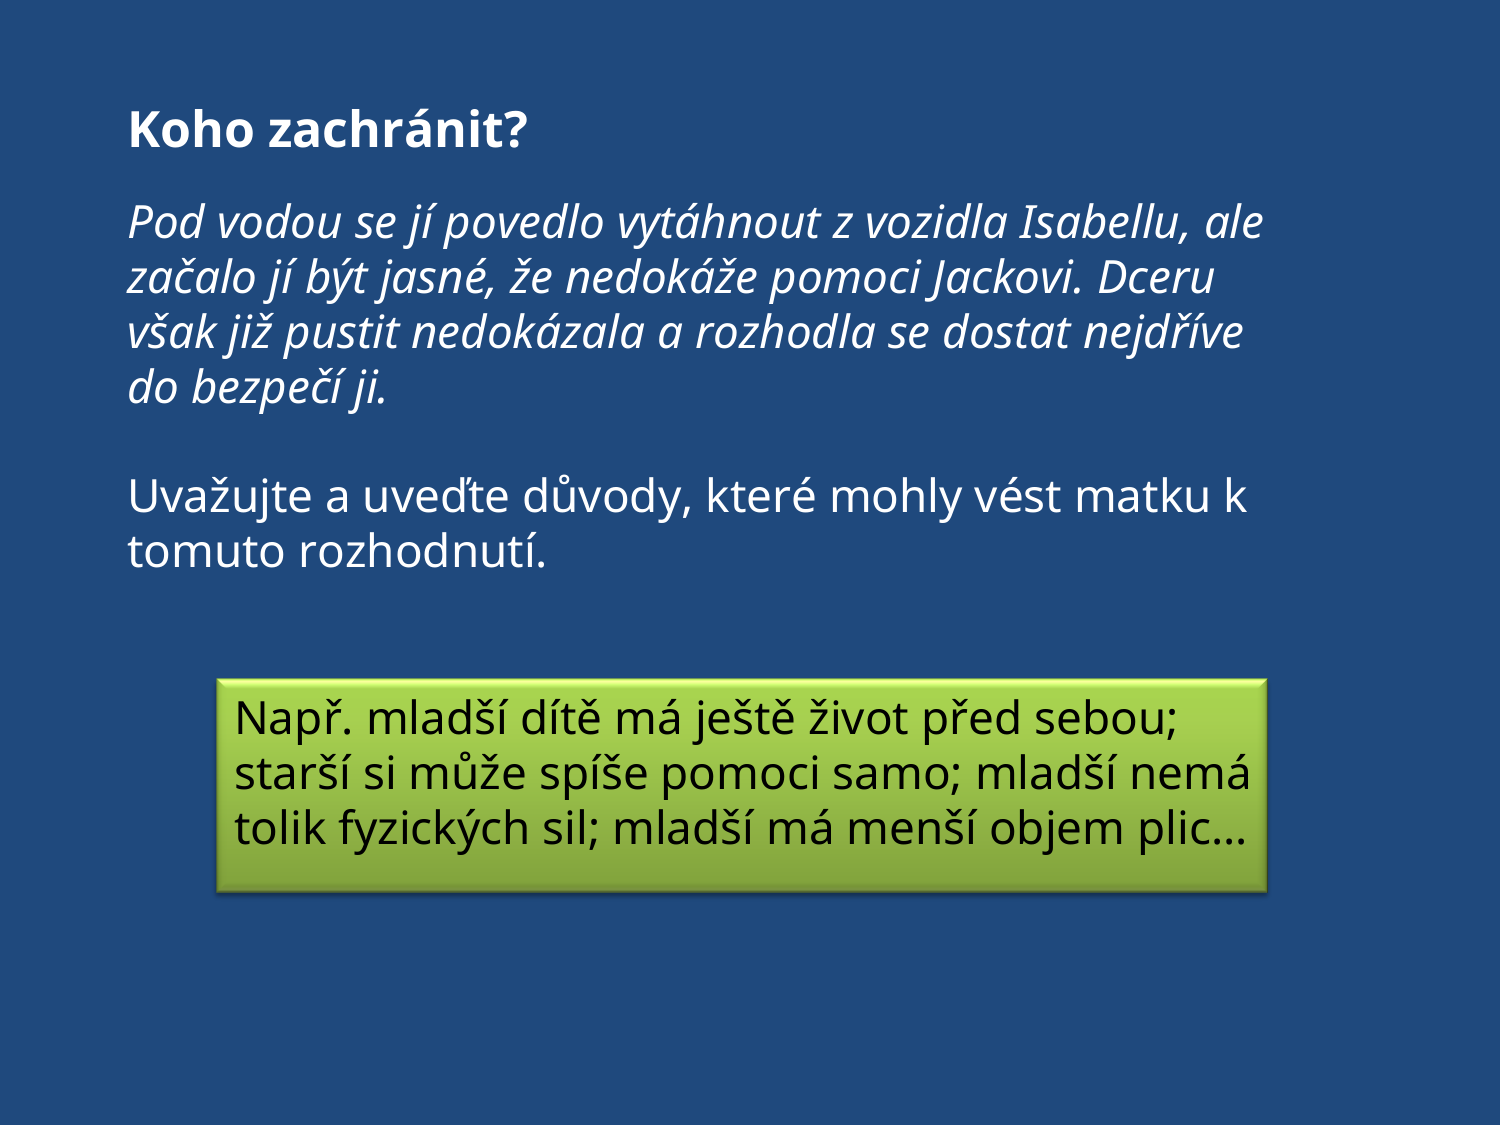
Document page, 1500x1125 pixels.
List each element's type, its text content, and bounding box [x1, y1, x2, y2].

text_box Např. mladší dítě má ještě život před sebou; starší si může spíše pomoci samo; mladší nemá tolik fyzických sil; mladší má menší objem plic… [218, 680, 1269, 894]
picture [204, 666, 1292, 905]
title Koho zachránit? Pod vodou se jí povedlo vytáhnout z vozidla Isabellu, ale začalo jí být jasné, že nedokáže pomoci Jackovi. Dceru však již pustit nedokázala a rozhodla se dostat nejdříve do bezpečí ji. Uvažujte a uveďte důvody, které mohly vést matku k tomuto rozhodnutí. [112, 89, 1365, 805]
